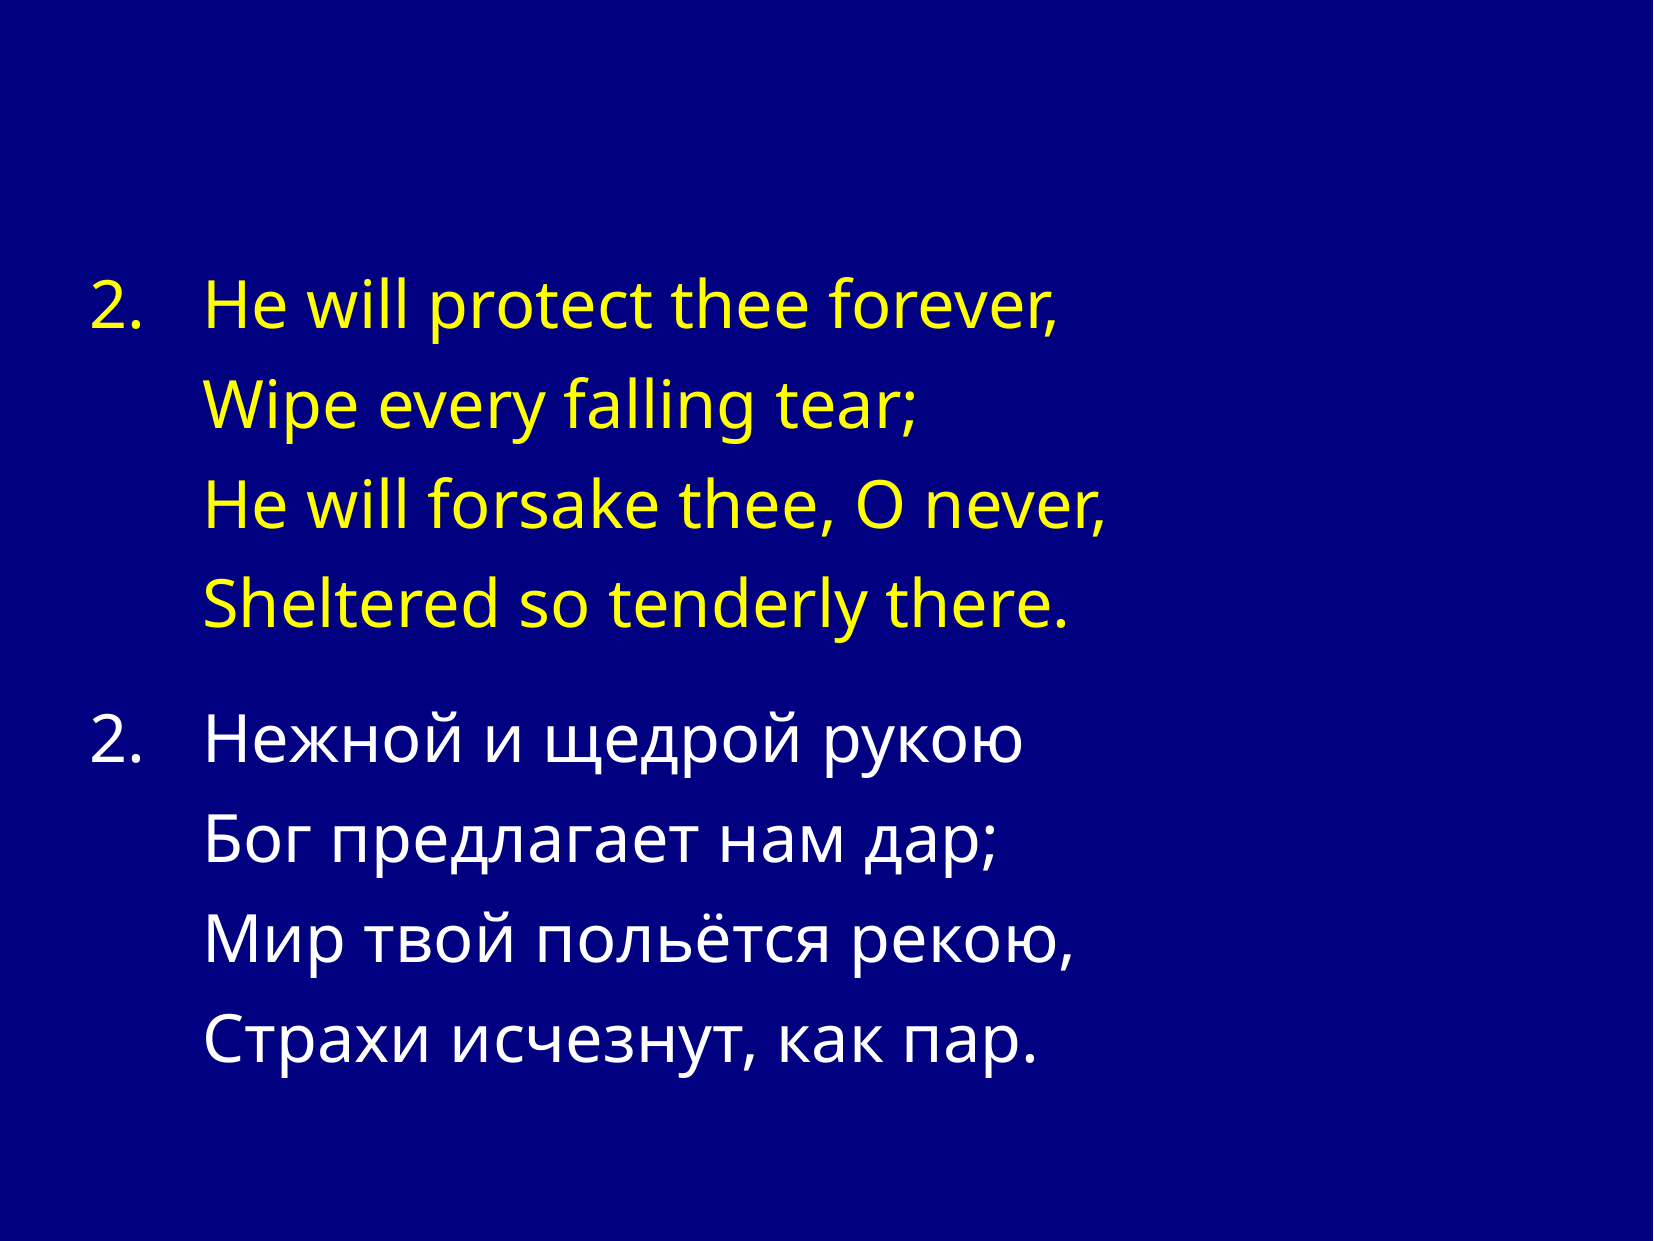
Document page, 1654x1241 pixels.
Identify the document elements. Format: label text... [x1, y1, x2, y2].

text_box 2. Нежной и щедрой рукою Бог предлагает нам дар; Мир твой польётся рекою, Страхи исчезнут, как пар. [75, 675, 1576, 1163]
text_box 2. He will protect thee forever, Wipe every falling tear; He will forsake thee, O never, Sheltered so tenderly there. [75, 150, 1576, 638]
